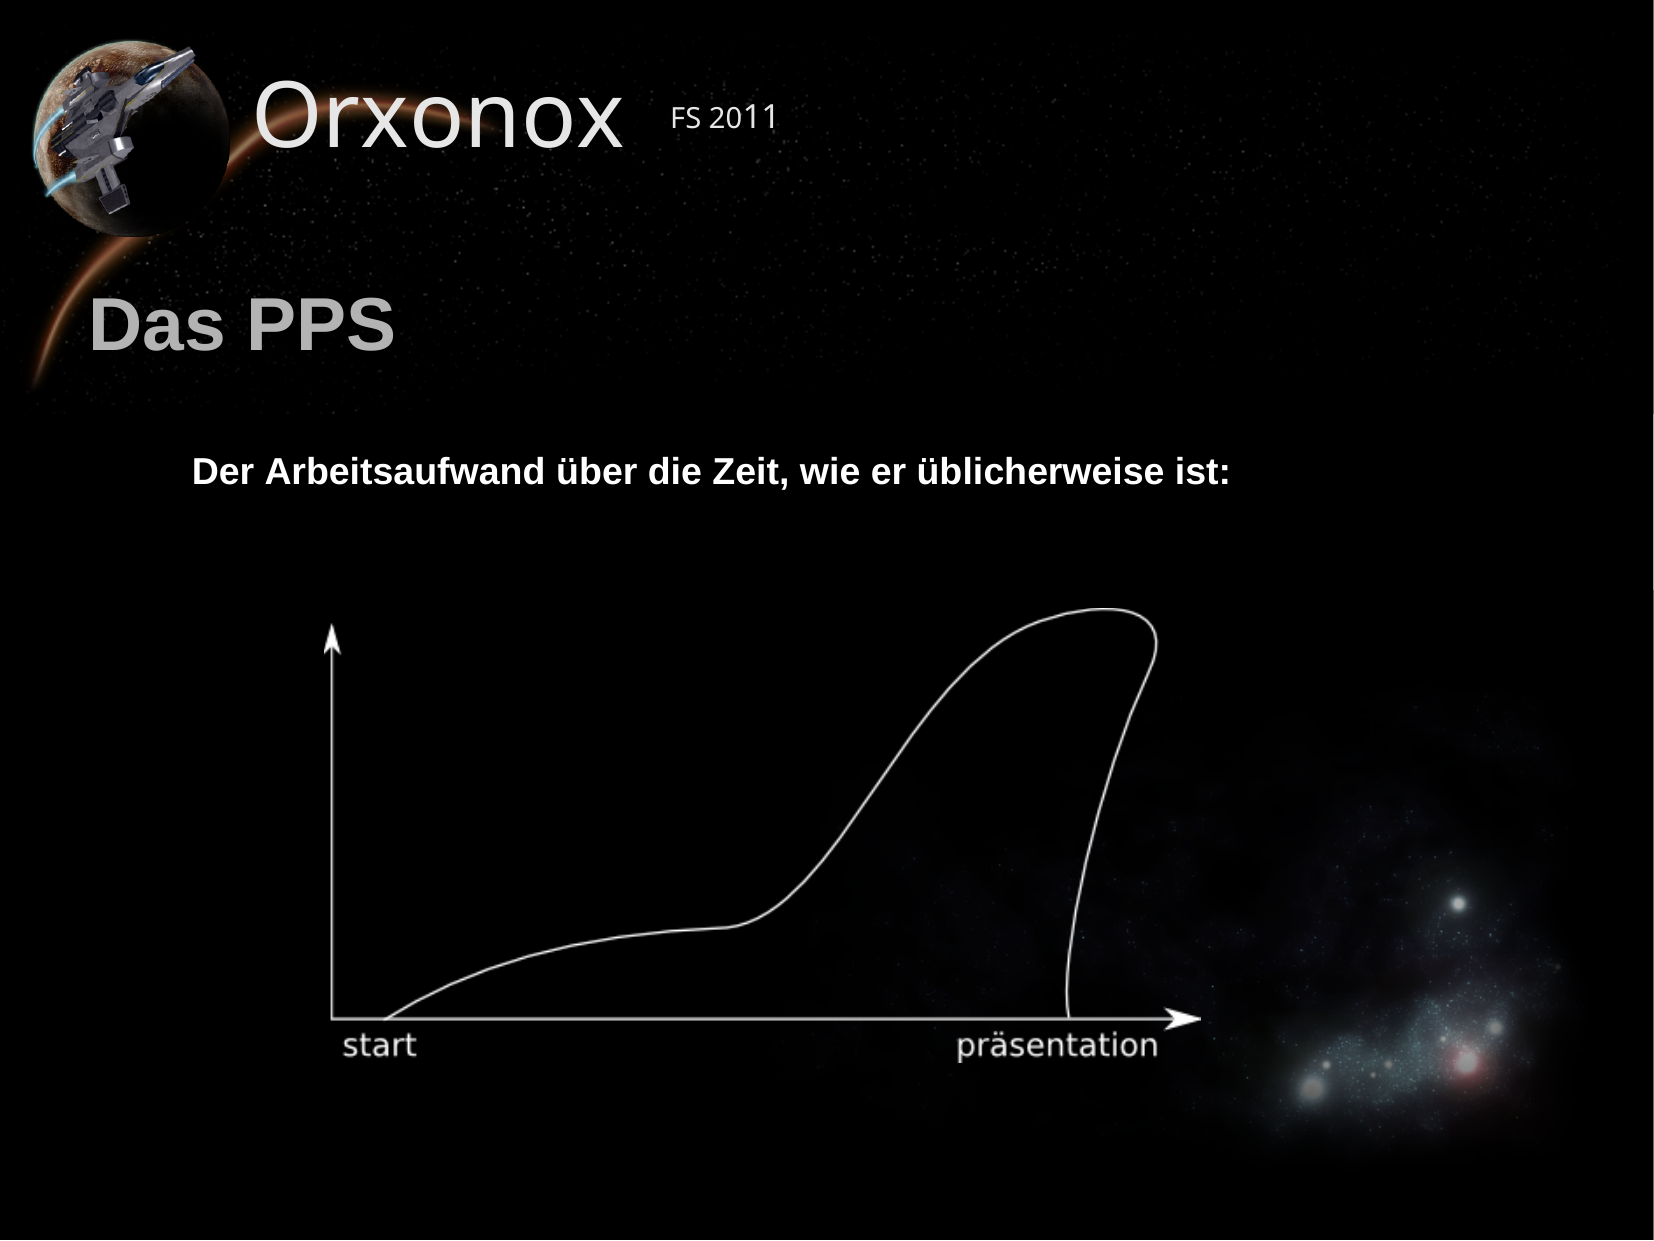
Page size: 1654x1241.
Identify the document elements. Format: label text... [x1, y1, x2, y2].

picture [324, 590, 1654, 1240]
picture [0, 0, 1654, 521]
text_box Der Arbeitsaufwand über die Zeit, wie er üblicherweise ist: [177, 442, 1329, 500]
title Das PPS [88, 273, 1577, 377]
